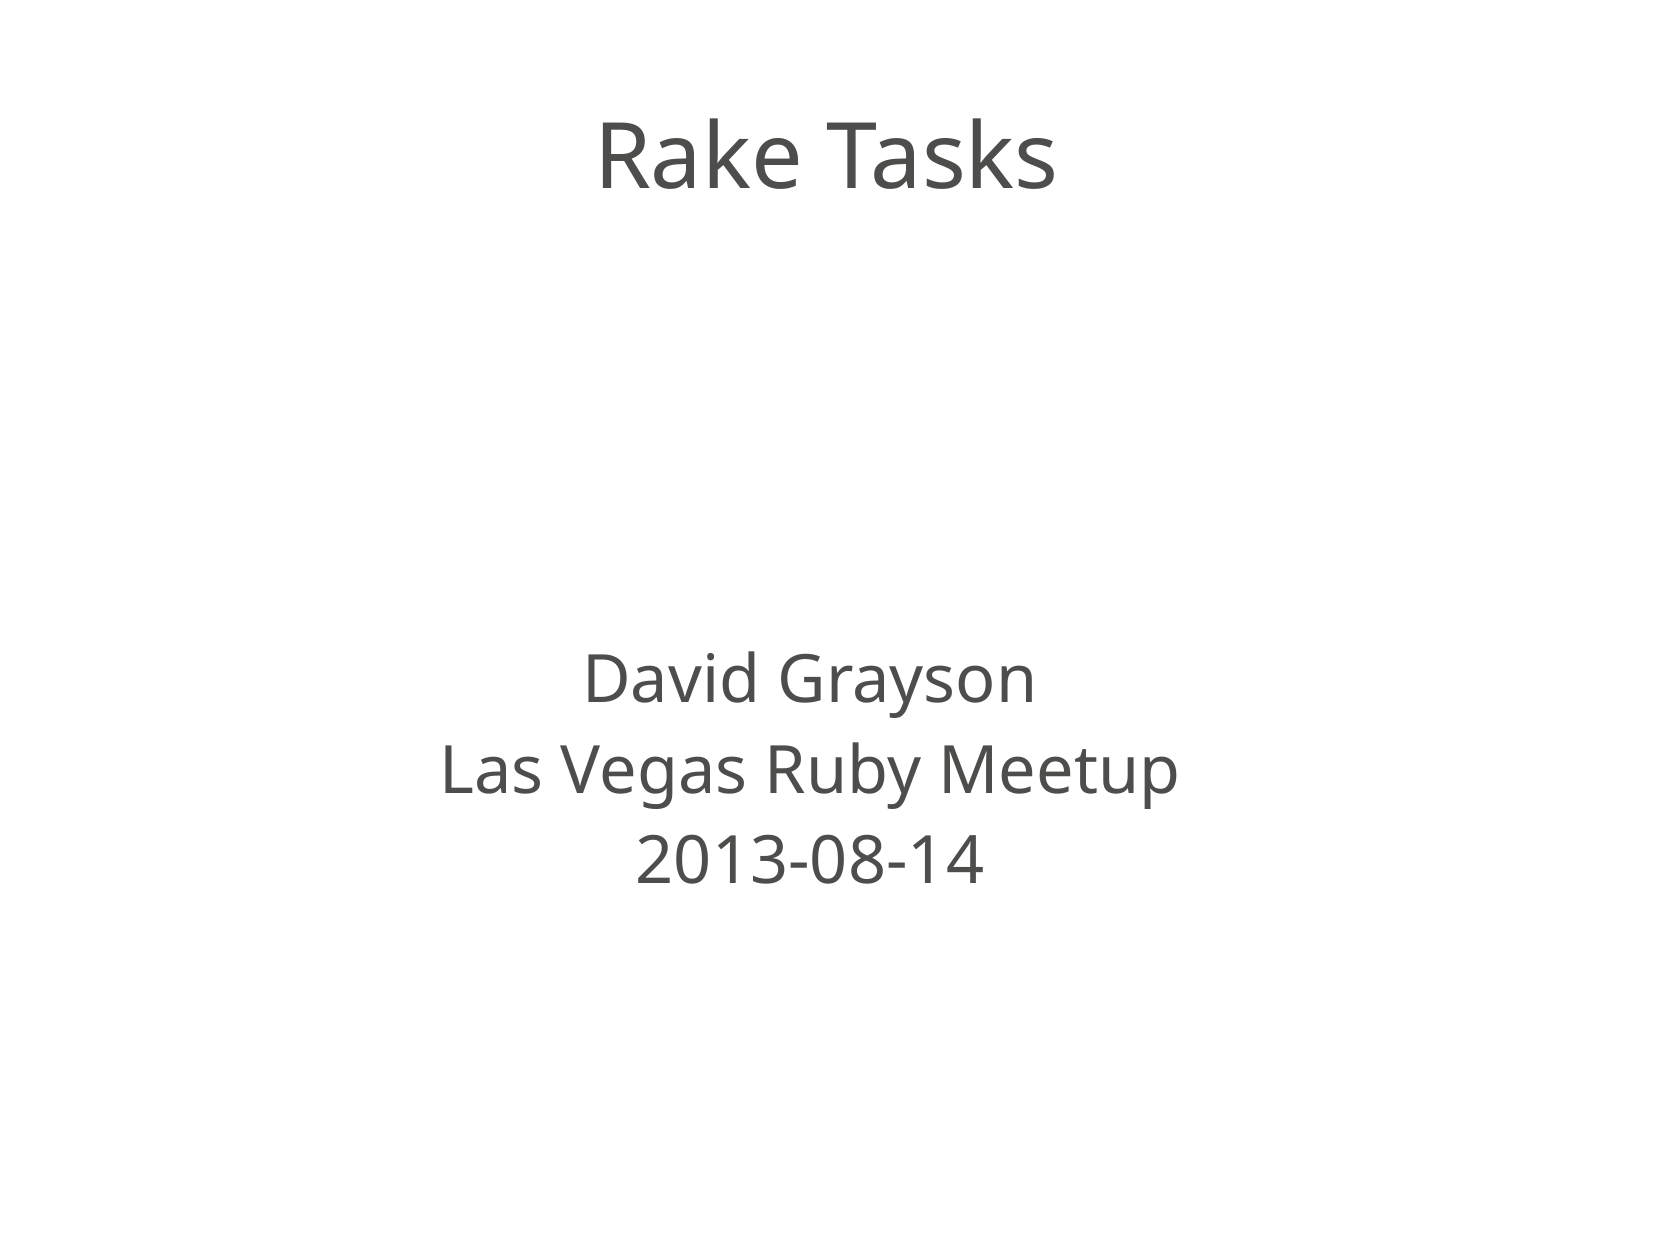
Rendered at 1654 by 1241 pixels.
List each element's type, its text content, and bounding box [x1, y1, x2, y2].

title Rake Tasks [82, 49, 1571, 257]
subtitle David Grayson Las Vegas Ruby Meetup 2013-08-14 [82, 525, 1538, 1010]
